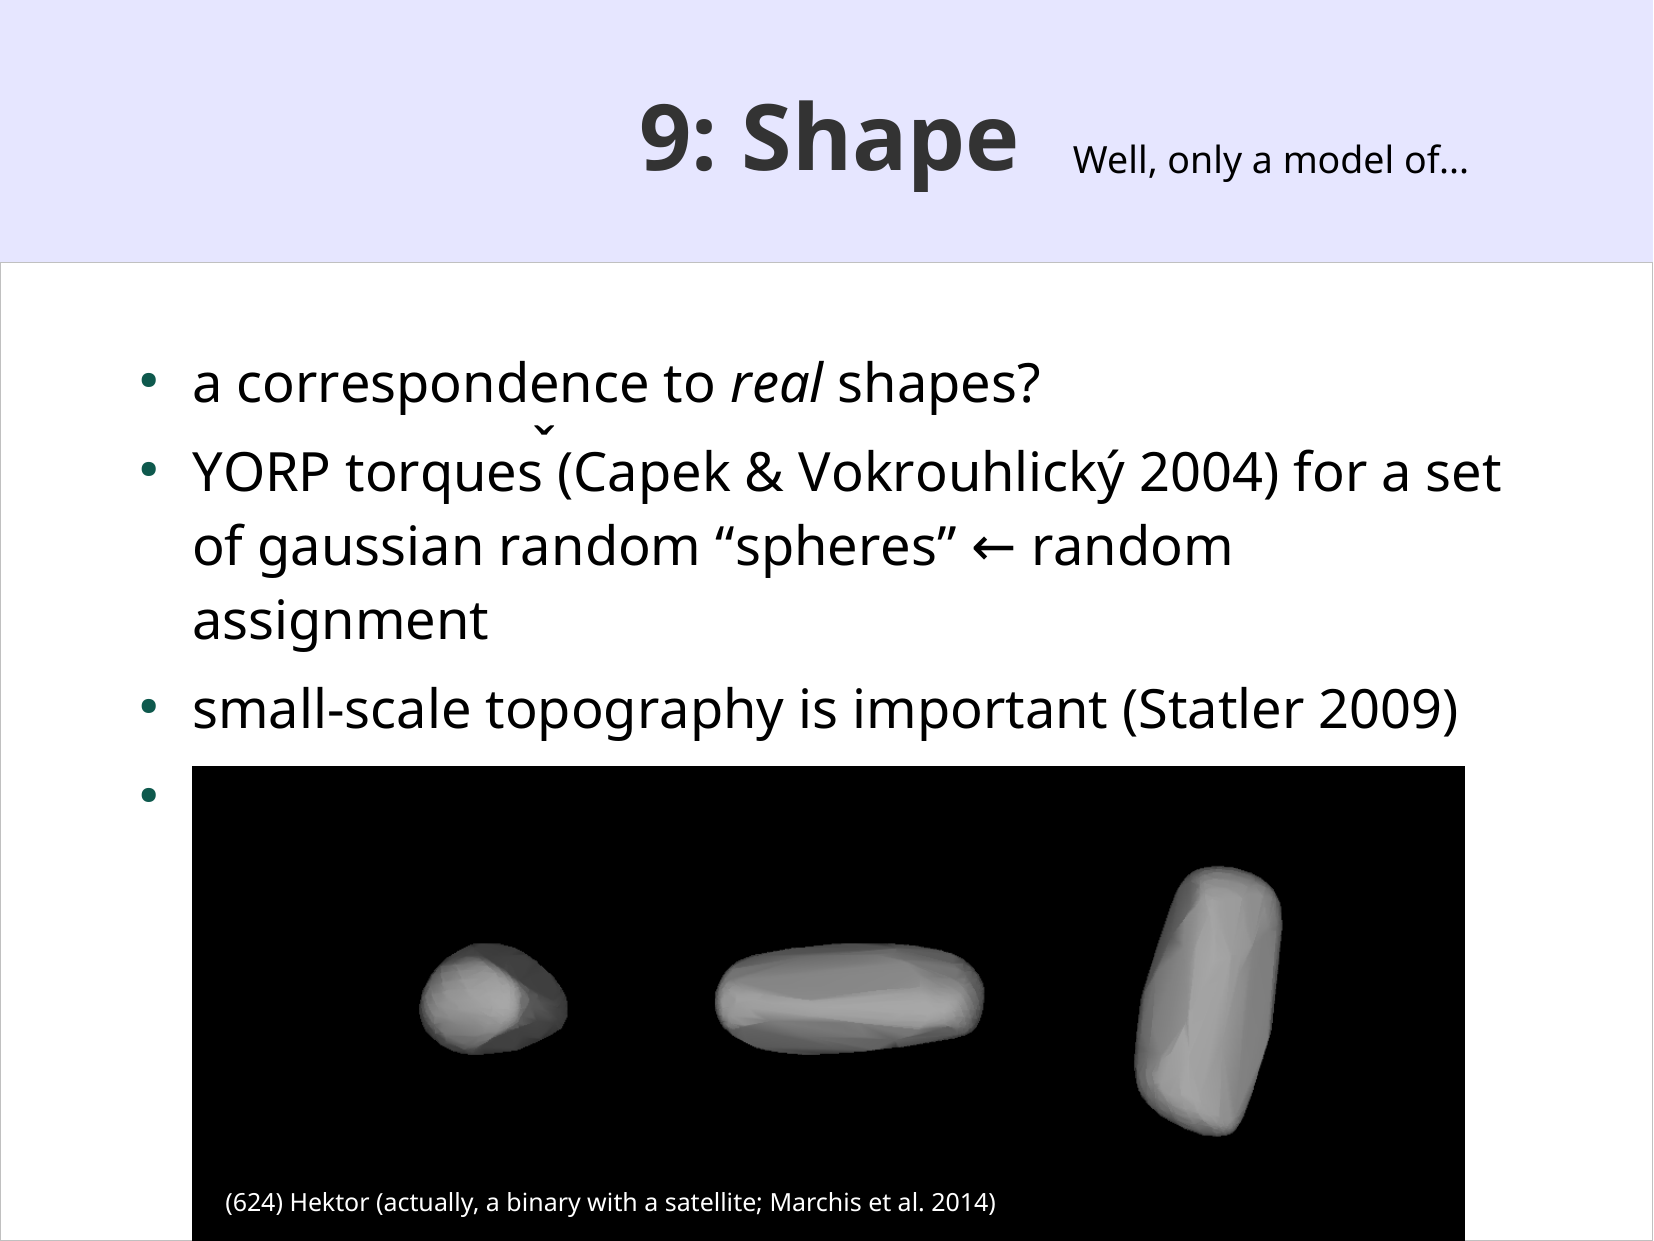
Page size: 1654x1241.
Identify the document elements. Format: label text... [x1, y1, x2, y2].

text_box (624) Hektor (actually, a binary with a satellite; Marchis et al. 2014) [210, 1177, 932, 1222]
list a correspondence to real shapes? YORP torques (Capek & Vokrouhlický 2004) for a set of gaussian random “spheres” ← random assignment small-scale topography is important (Statler 2009) stochastic YORP (Bottke et al. 2014, Cotto-Figueroa et al. 2014) [121, 344, 1534, 1065]
title 9: Shape [124, 31, 1536, 239]
text_box Well, only a model of... [1058, 126, 1443, 186]
text_box ˇ [517, 400, 568, 484]
picture [192, 766, 1465, 1241]
